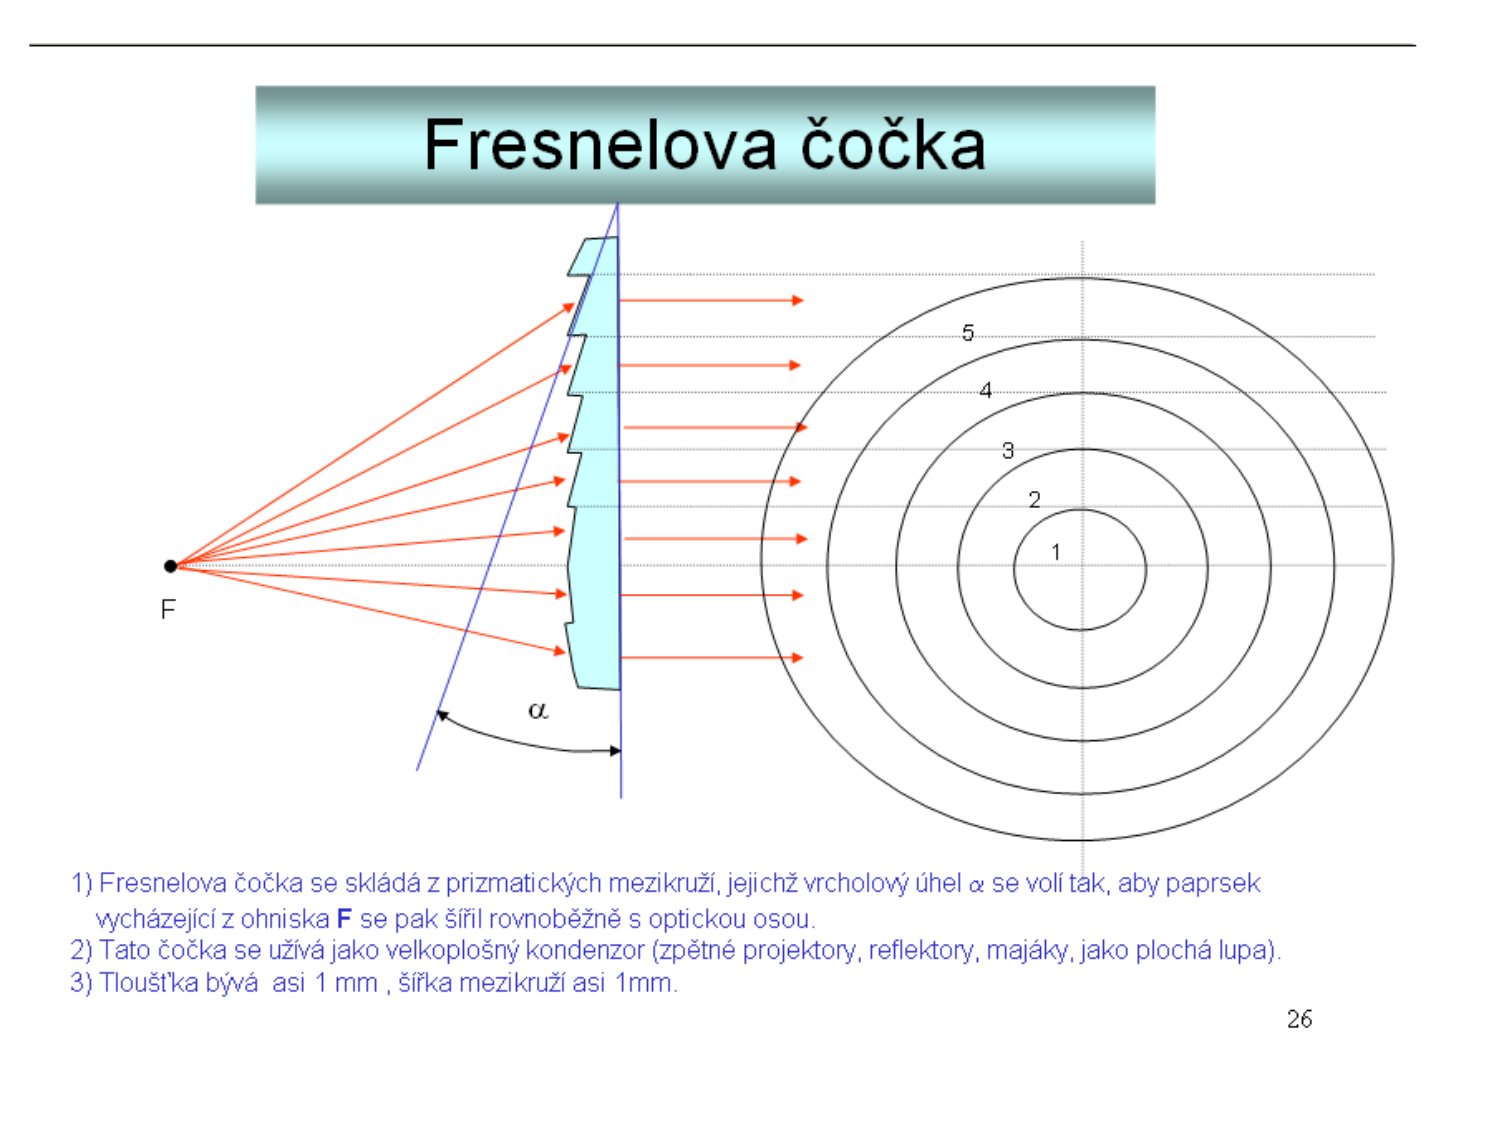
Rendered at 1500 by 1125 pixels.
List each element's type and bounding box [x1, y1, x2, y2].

picture [29, 43, 1424, 1082]
